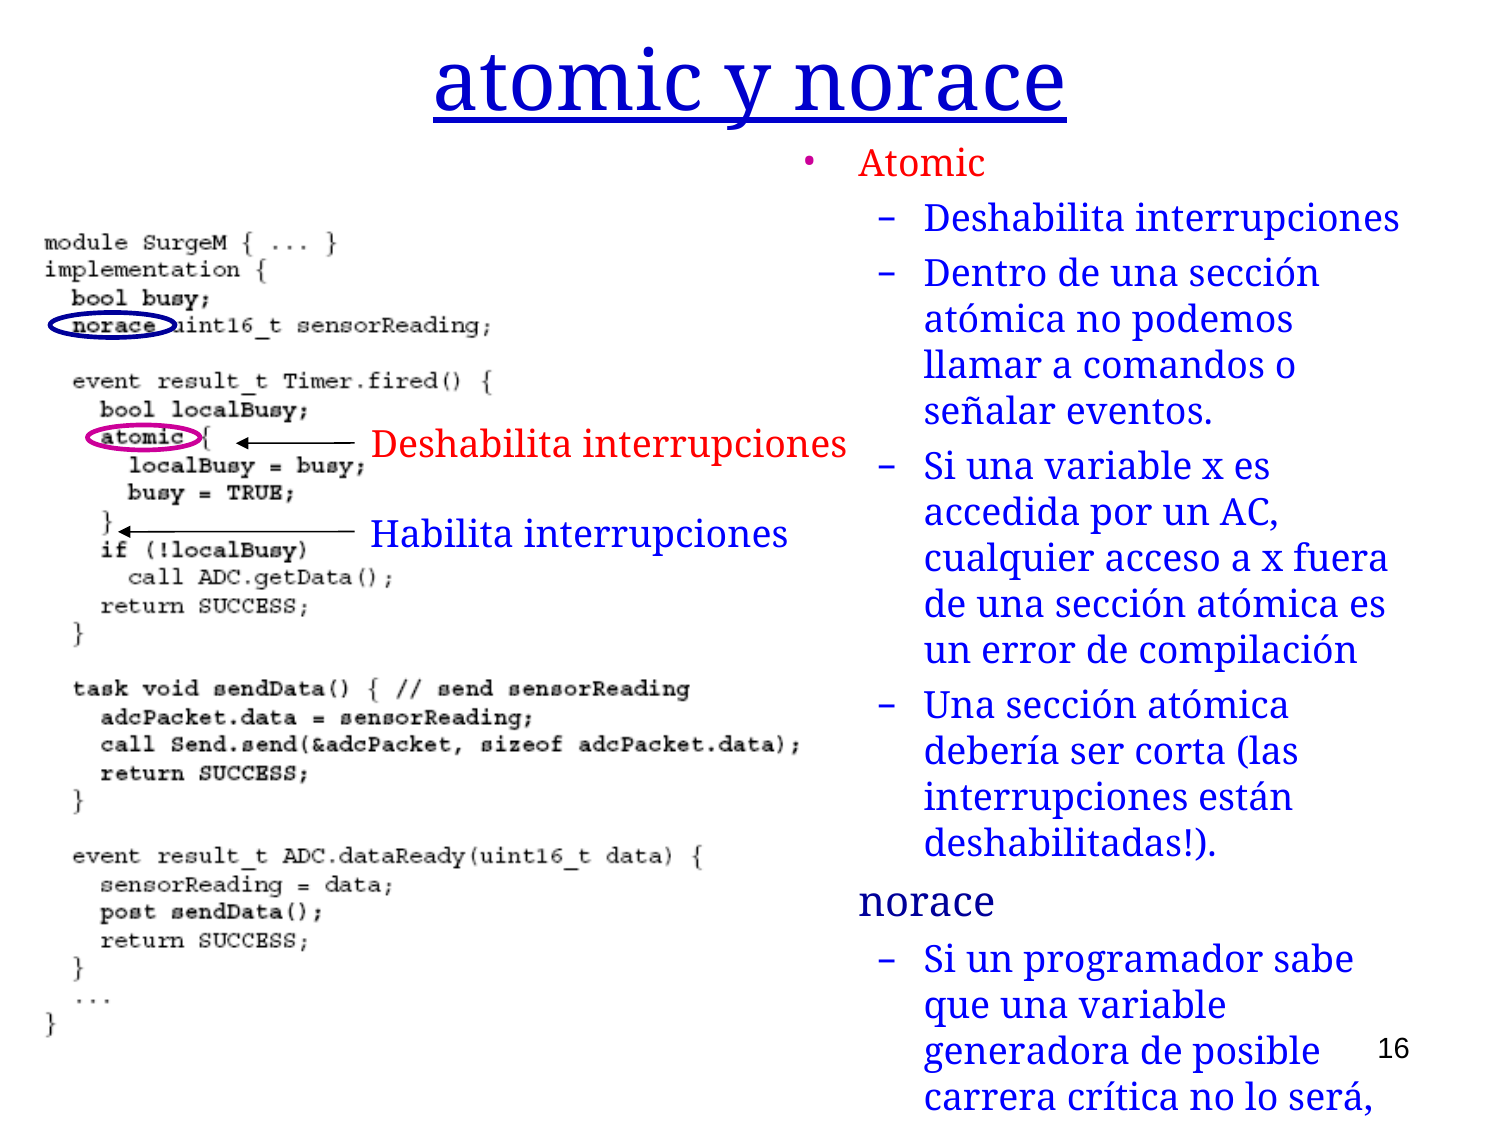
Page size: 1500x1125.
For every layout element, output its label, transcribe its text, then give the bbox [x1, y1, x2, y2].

title atomic y norace [75, 14, 1426, 146]
text_box Habilita interrupciones [355, 502, 804, 563]
text_box Deshabilita interrupciones [356, 412, 863, 473]
picture [0, 187, 838, 1061]
list Atomic Deshabilita interrupciones Dentro de una sección atómica no podemos llamar a comandos o señalar eventos. Si una variable x es accedida por un AC, cualquier acceso a x fuera de una sección atómica es un error de compilación Una sección atómica debería ser corta (las interrupciones están deshabilitadas!). norace Si un programador sabe que una variable generadora de posible carrera crítica no lo será, la declara norace [787, 131, 1426, 1110]
